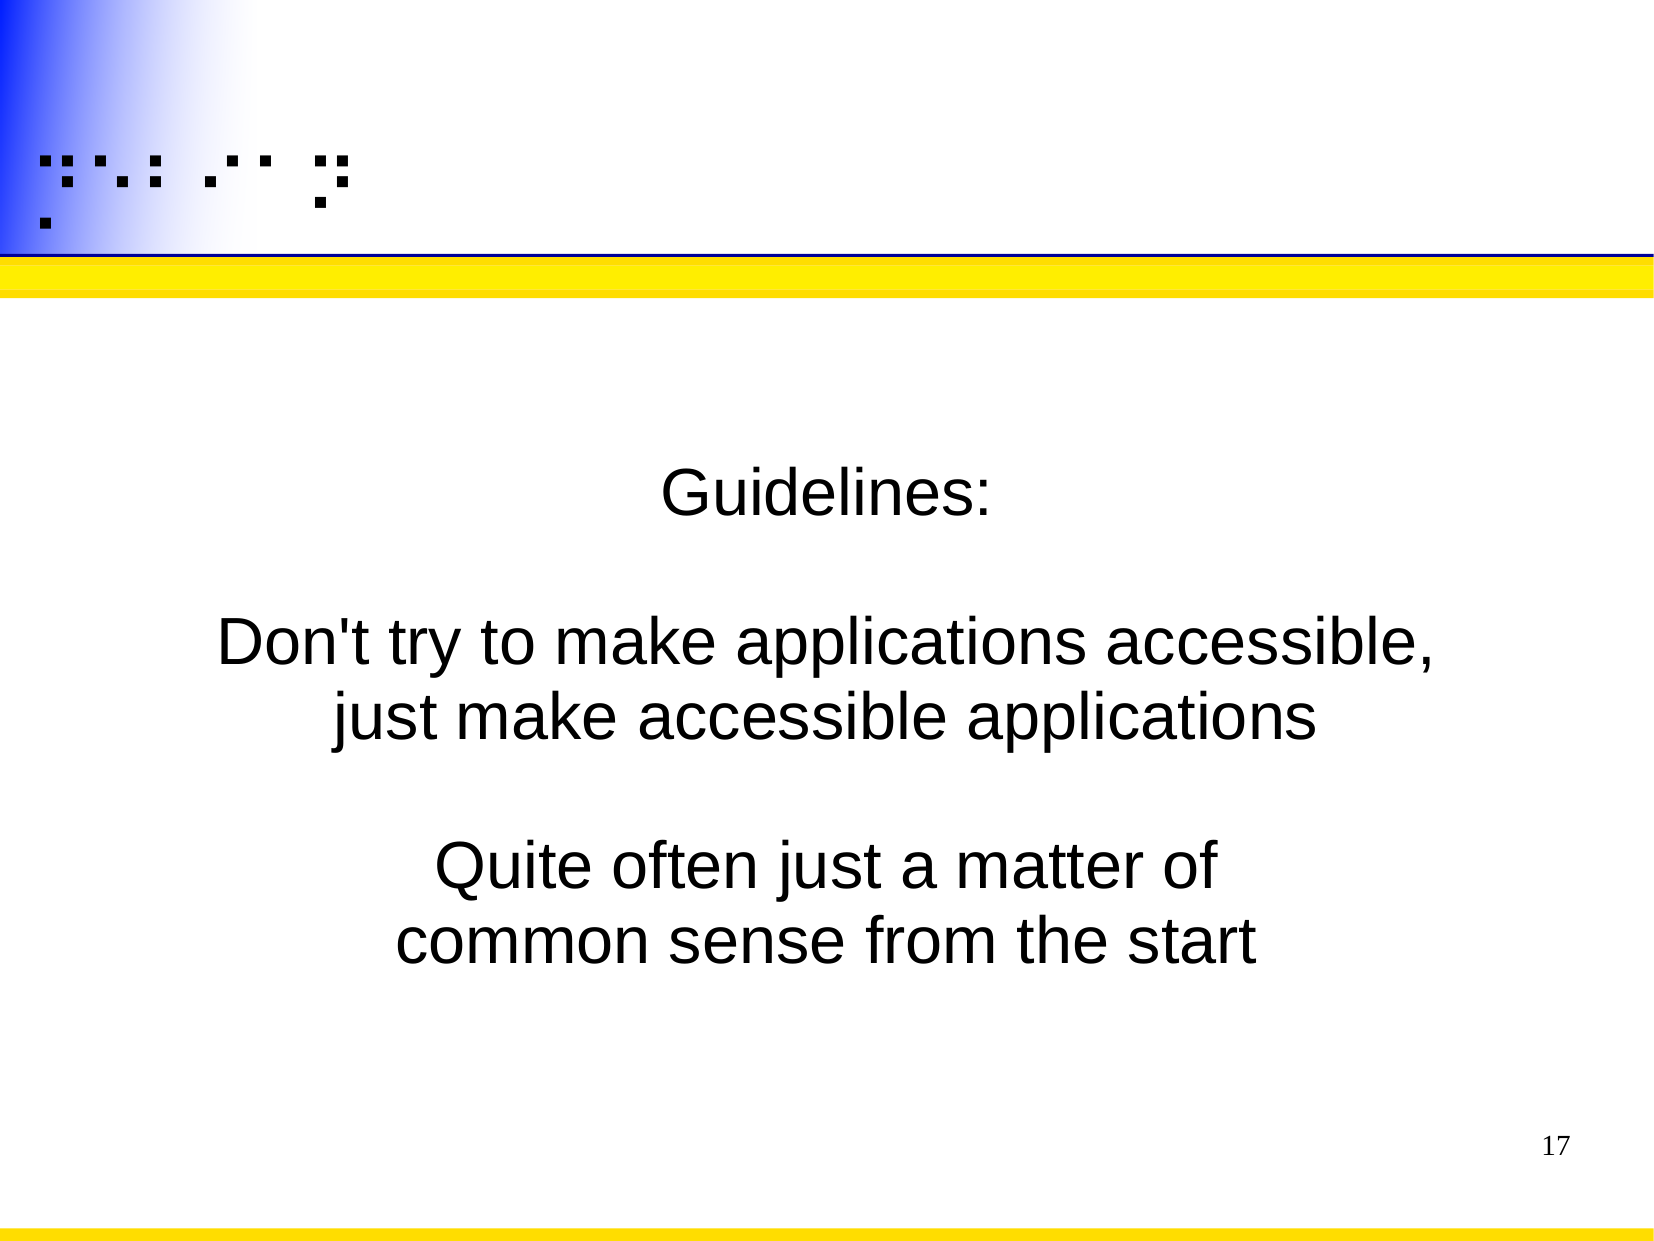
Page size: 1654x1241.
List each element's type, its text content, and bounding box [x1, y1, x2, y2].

subtitle Guidelines: Don't try to make applications accessible, just make accessible applications Quite often just a matter of common sense from the start [82, 314, 1571, 1119]
